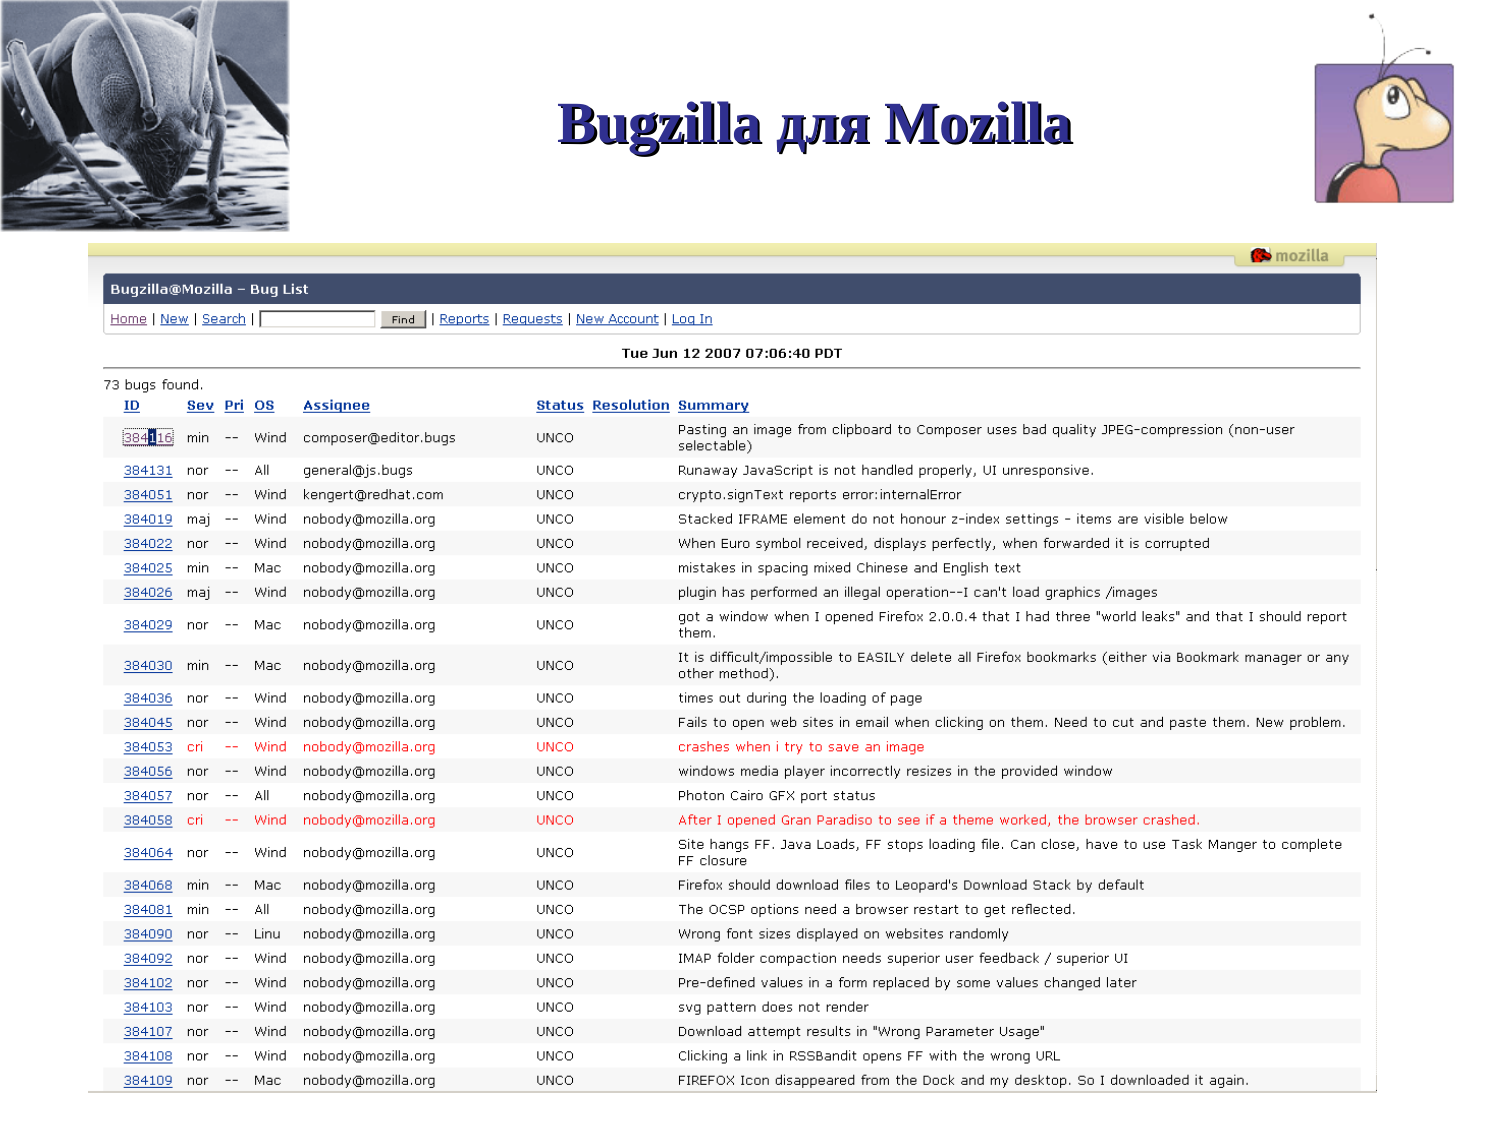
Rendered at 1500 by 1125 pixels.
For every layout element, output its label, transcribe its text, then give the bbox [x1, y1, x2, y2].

picture [88, 243, 1377, 1093]
picture [0, 0, 290, 232]
picture [1310, 12, 1459, 209]
title Bugzilla для Mozilla [336, 8, 1294, 239]
